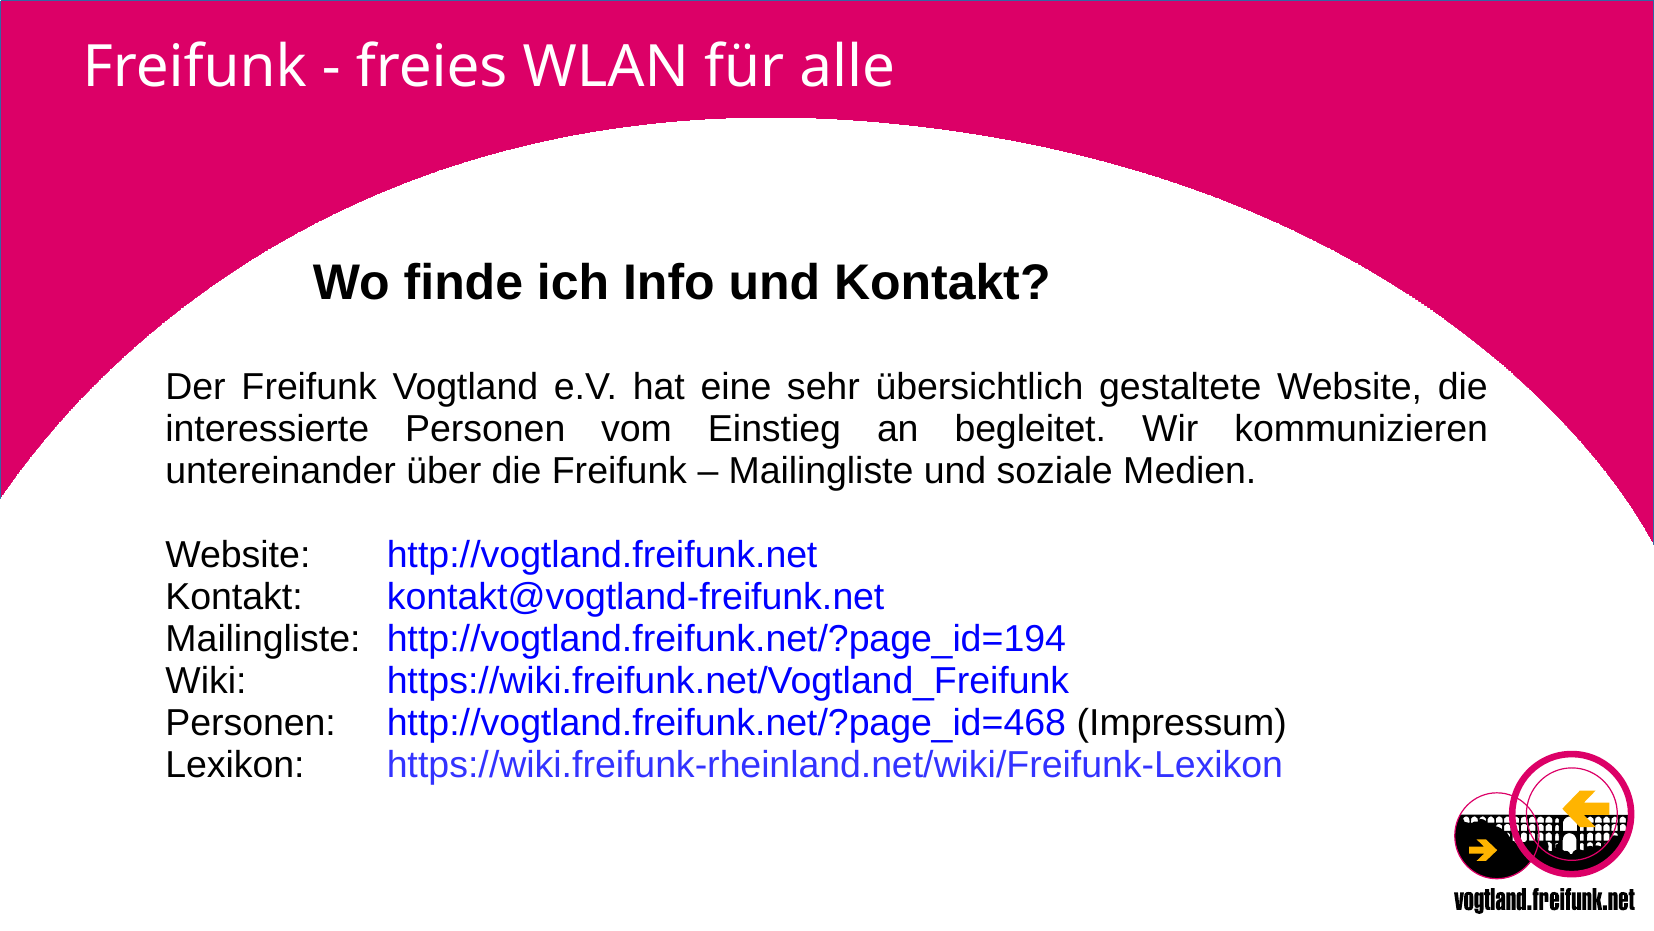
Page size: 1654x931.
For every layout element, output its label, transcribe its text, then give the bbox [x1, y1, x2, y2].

title Freifunk - freies WLAN für alle [82, 17, 1571, 111]
subtitle Wo finde ich Info und Kontakt? Der Freifunk Vogtland e.V. hat eine sehr übersichtlich gestaltete Website, die interessierte Personen vom Einstieg an begleitet. Wir kommunizieren untereinander über die Freifunk – Mailingliste und soziale Medien. Website: http://vogtland.freifunk.net Kontakt: kontakt@vogtland-freifunk.net Mailingliste: http://vogtland.freifunk.net/?page_id=194 Wiki: https://wiki.freifunk.net/Vogtland_Freifunk Personen: http://vogtland.freifunk.net/?page_id=468 (Impressum) Lexikon: https://wiki.freifunk-rheinland.net/wiki/Freifunk-Lexikon [165, 192, 1489, 890]
picture [1452, 749, 1636, 916]
text_box [0, 0, 1654, 931]
